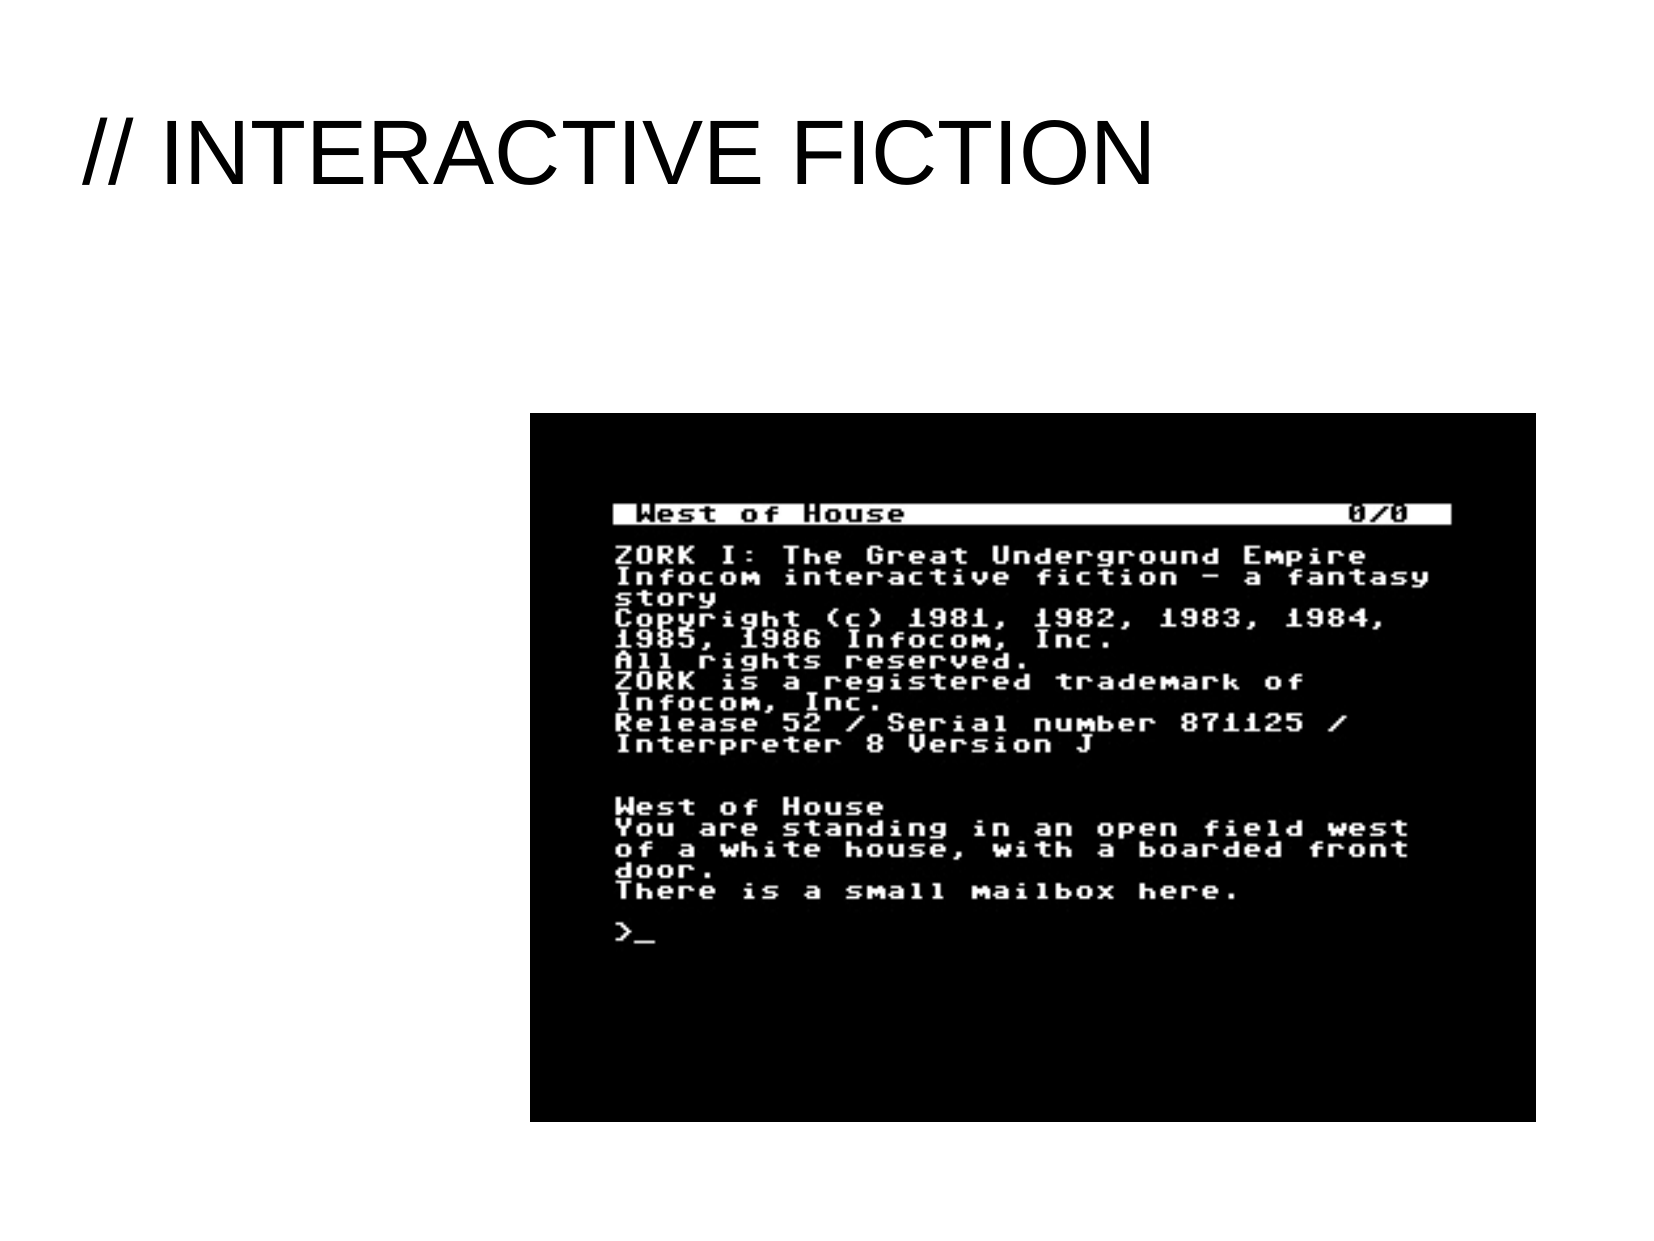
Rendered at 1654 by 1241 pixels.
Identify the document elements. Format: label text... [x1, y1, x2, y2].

title // INTERACTIVE FICTION [82, 56, 1571, 250]
picture [530, 413, 1536, 1123]
